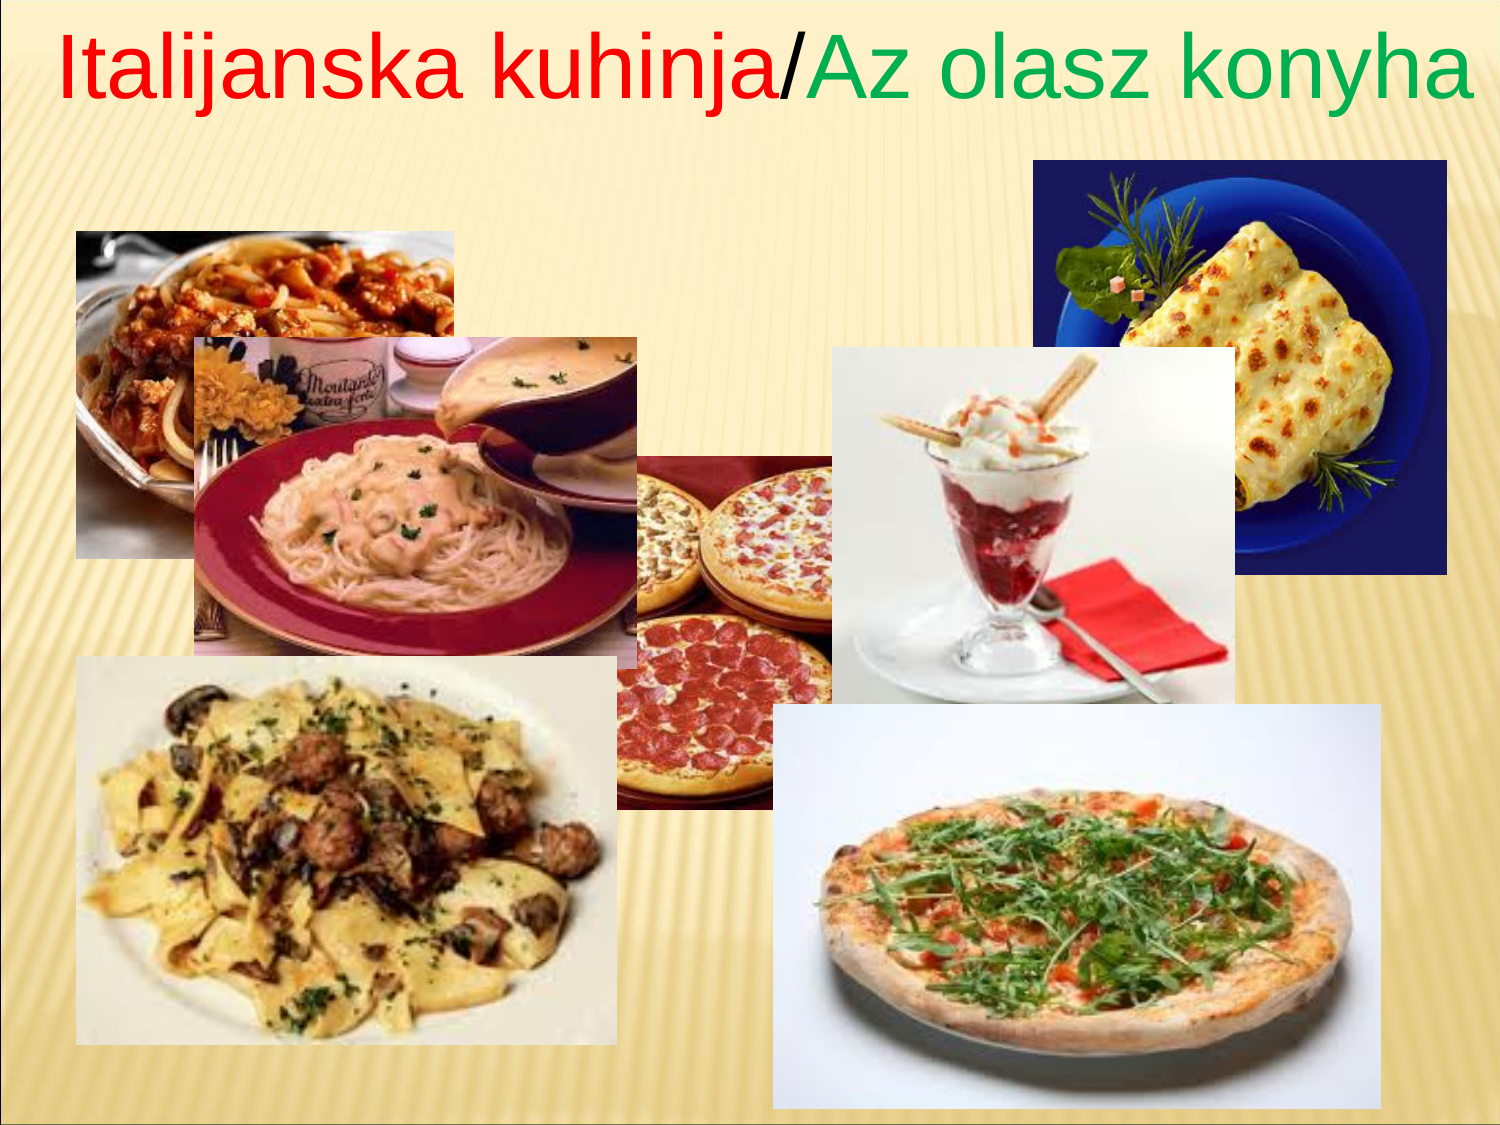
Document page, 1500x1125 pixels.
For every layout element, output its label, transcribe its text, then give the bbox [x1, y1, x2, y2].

picture [0, 0, 1500, 1125]
text_box Italijanska kuhinja/Az olasz konyha [41, 0, 1500, 235]
